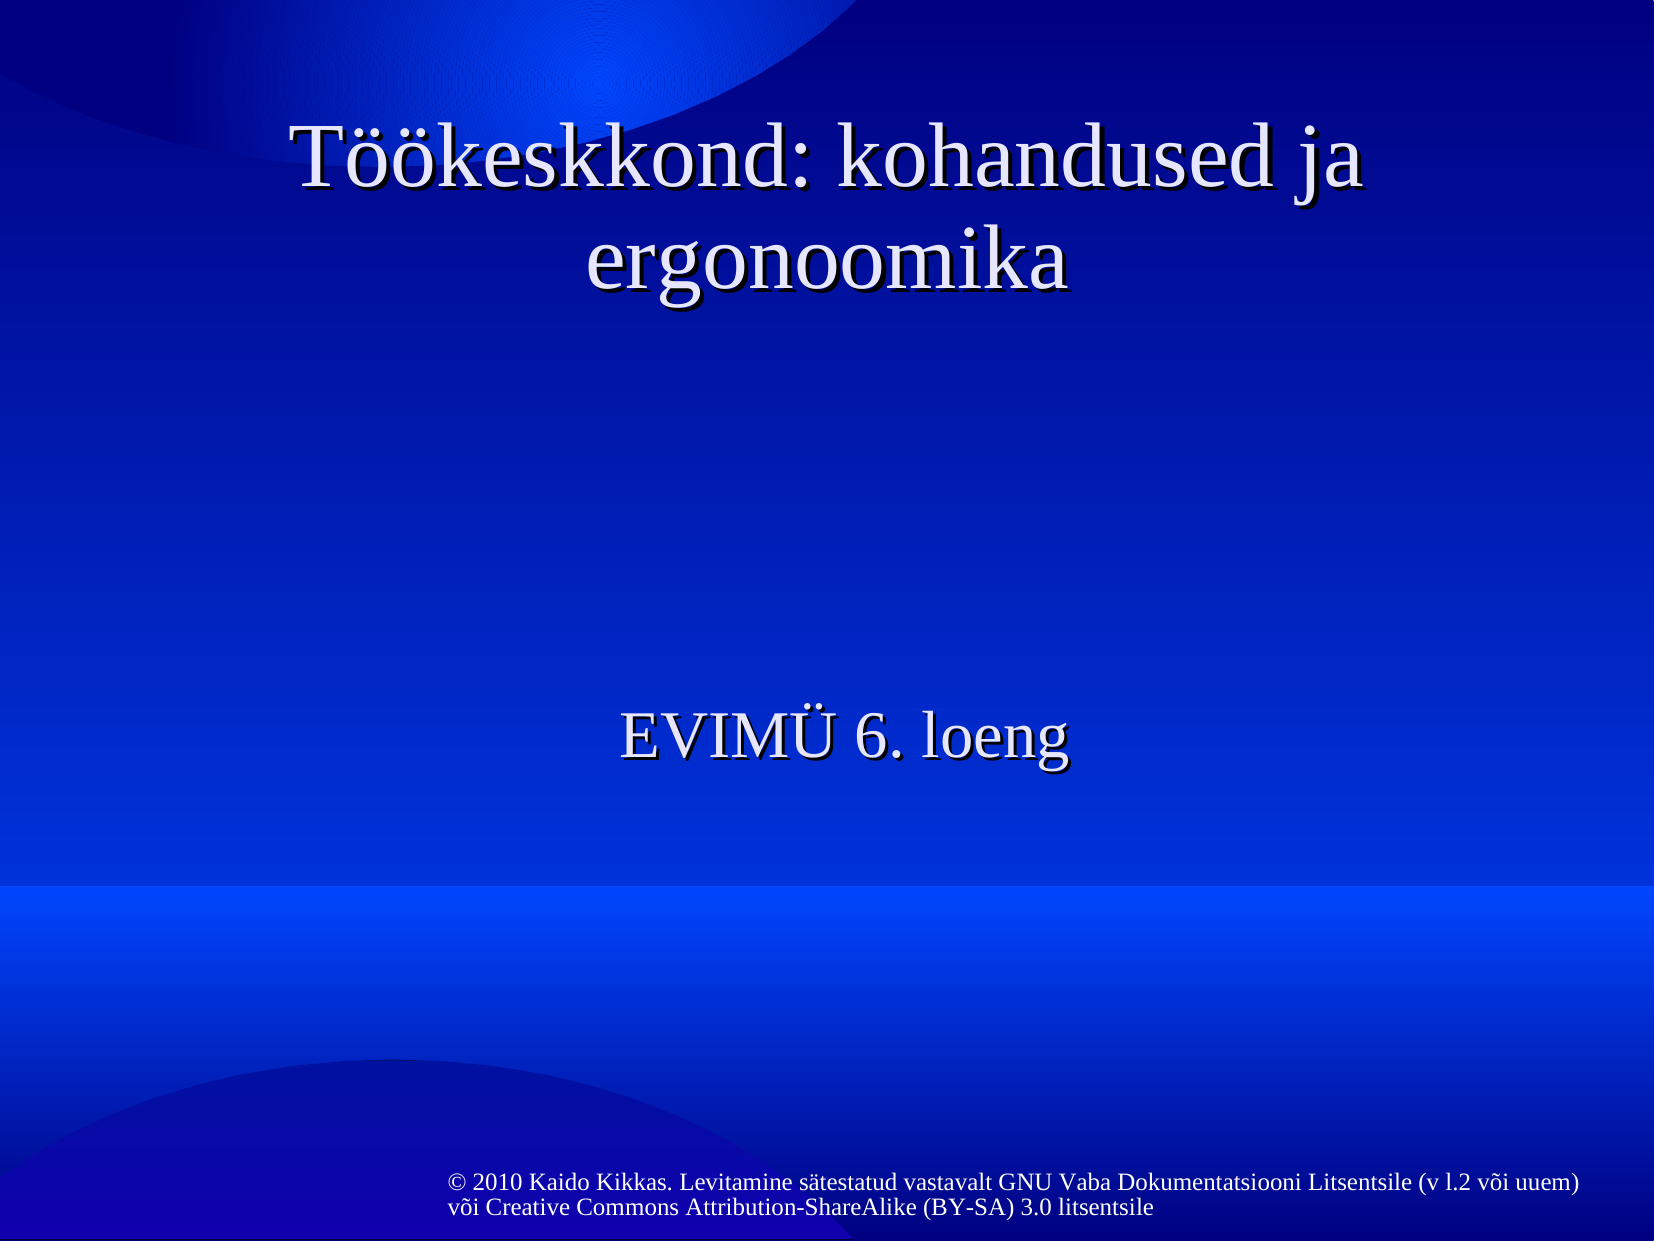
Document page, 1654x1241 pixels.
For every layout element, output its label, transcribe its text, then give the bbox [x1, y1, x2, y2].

subtitle EVIMÜ 6. loeng [121, 344, 1534, 1127]
title Töökeskkond: kohandused ja ergonoomika [121, 102, 1534, 311]
text_box © 2010 Kaido Kikkas. Levitamine sätestatud vastavalt GNU Vaba Dokumentatsiooni Litsentsile (v l.2 või uuem) või Creative Commons Attribution-ShareAlike (BY-SA) 3.0 litsentsile‏ [447, 1169, 1598, 1198]
